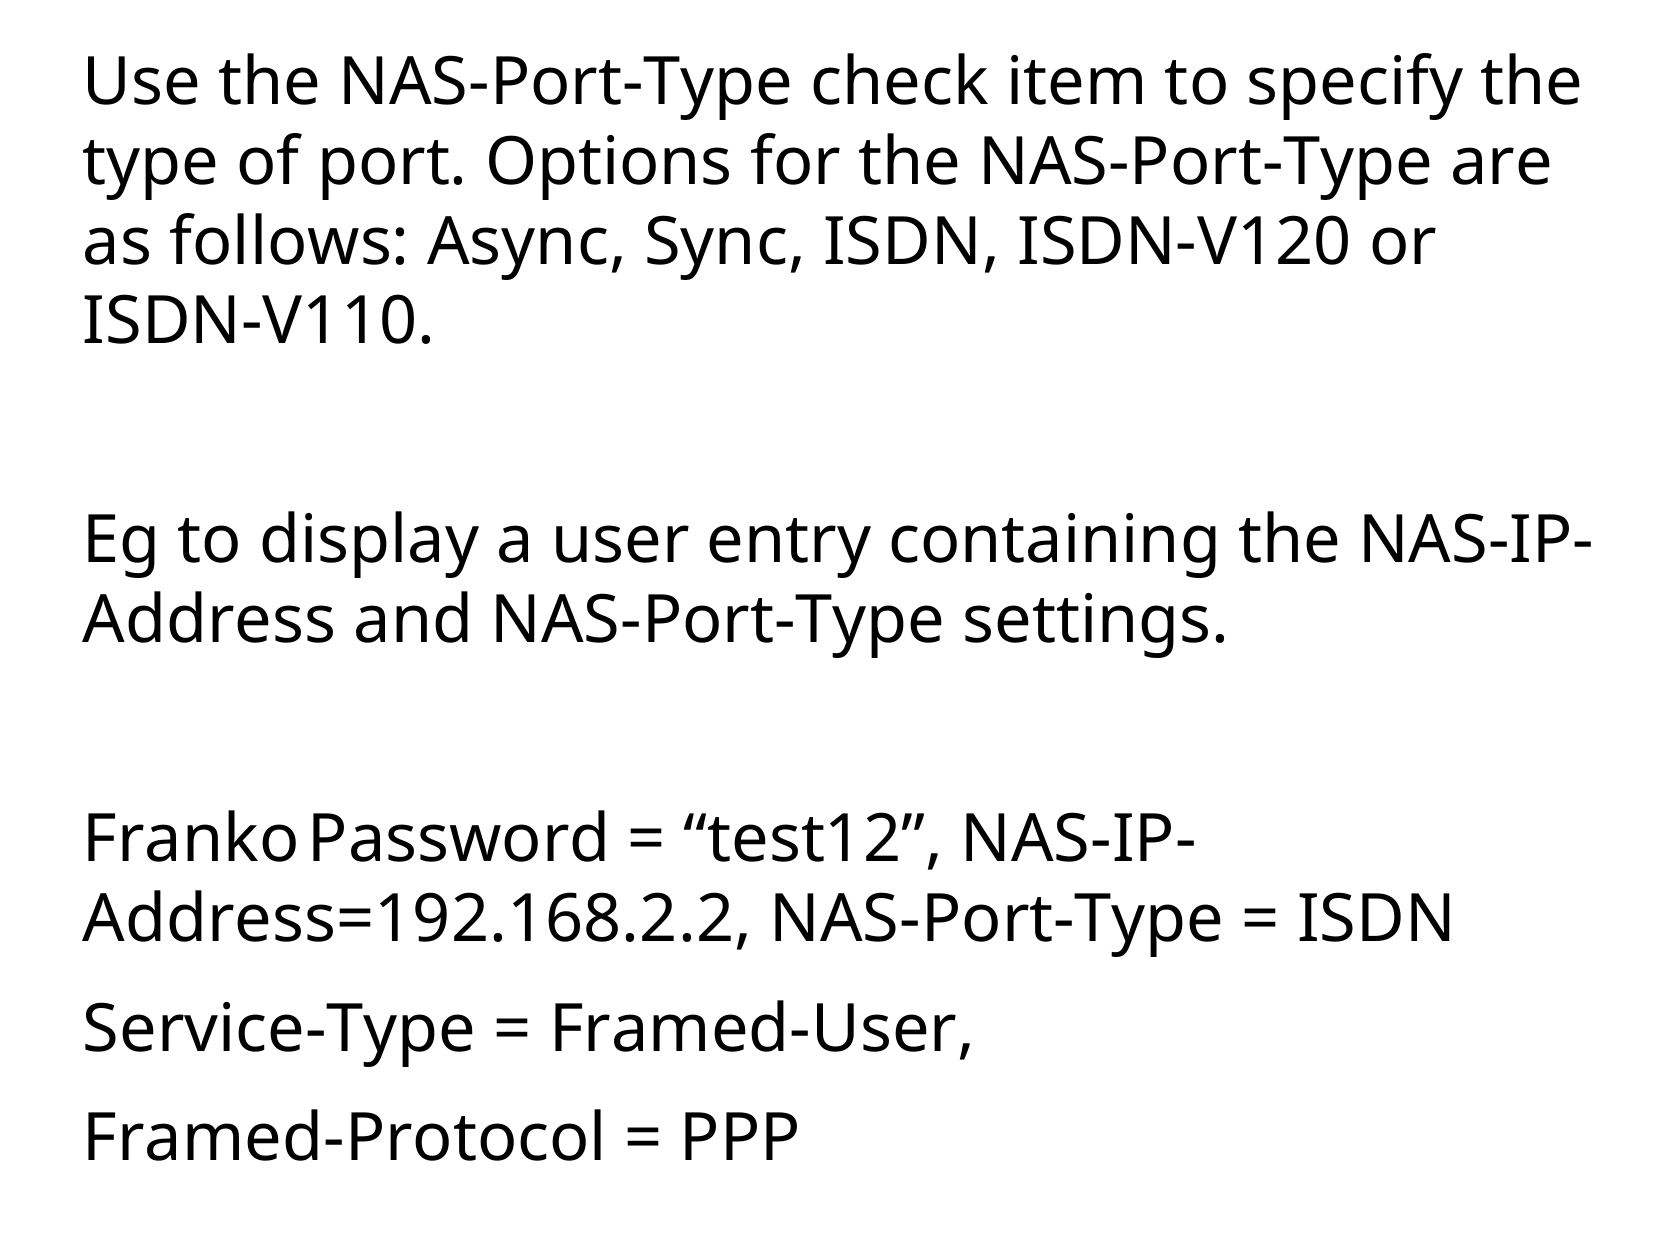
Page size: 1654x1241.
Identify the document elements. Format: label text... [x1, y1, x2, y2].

subtitle Use the NAS-Port-Type check item to specify the type of port. Options for the NAS-Port-Type are as follows: Async, Sync, ISDN, ISDN-V120 or ISDN-V110. Eg to display a user entry containing the NAS-IP-Address and NAS-Port-Type settings. Franko Password = “test12”, NAS-IP-Address=192.168.2.2, NAS-Port-Type = ISDN Service-Type = Framed-User, Framed-Protocol = PPP [82, 37, 1613, 1201]
